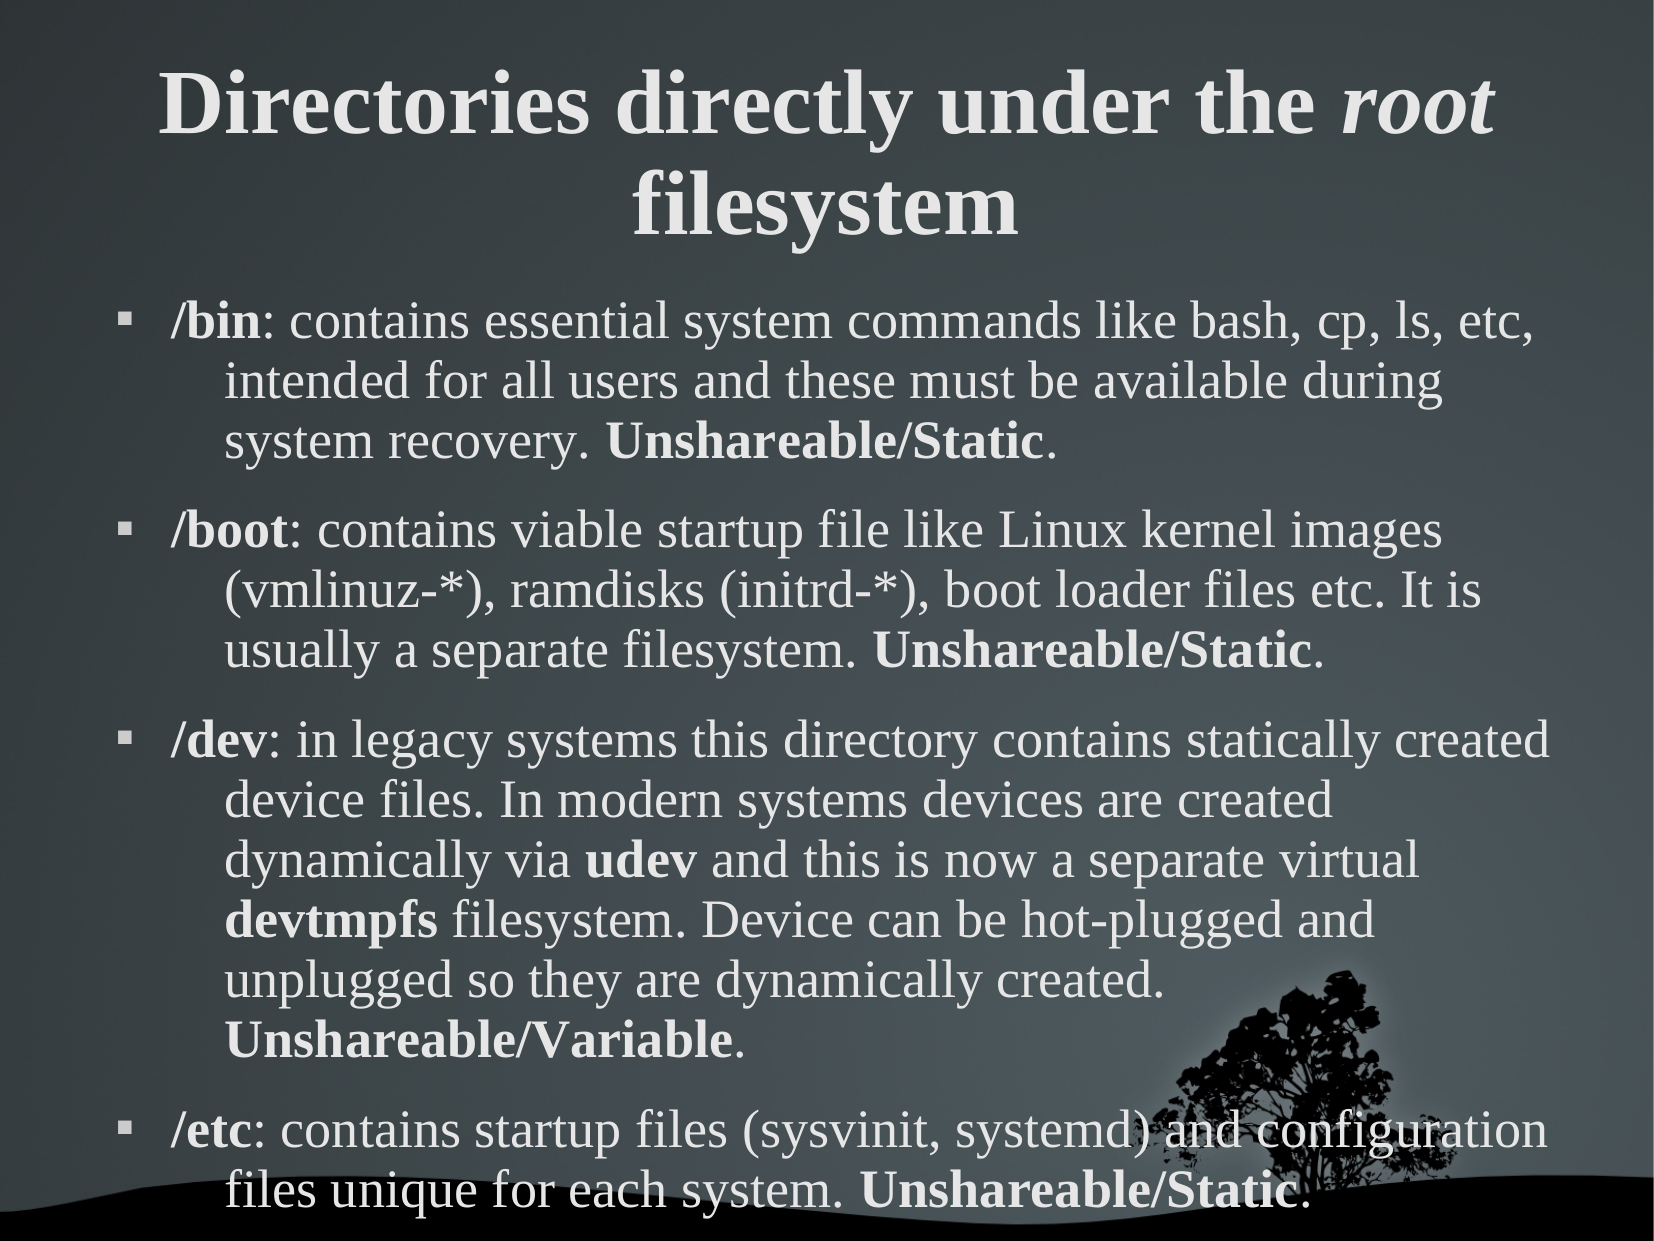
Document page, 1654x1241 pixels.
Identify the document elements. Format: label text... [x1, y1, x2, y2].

list /bin: contains essential system commands like bash, cp, ls, etc, intended for all users and these must be available during system recovery. Unshareable/Static. /boot: contains viable startup file like Linux kernel images (vmlinuz-*), ramdisks (initrd-*), boot loader files etc. It is usually a separate filesystem. Unshareable/Static. /dev: in legacy systems this directory contains statically created device files. In modern systems devices are created dynamically via udev and this is now a separate virtual devtmpfs filesystem. Device can be hot-plugged and unplugged so they are dynamically created. Unshareable/Variable. /etc: contains startup files (sysvinit, systemd) and configuration files unique for each system. Unshareable/Static. [82, 290, 1571, 1219]
title Directories directly under the root filesystem [82, 49, 1571, 257]
picture [0, 0, 1654, 1241]
